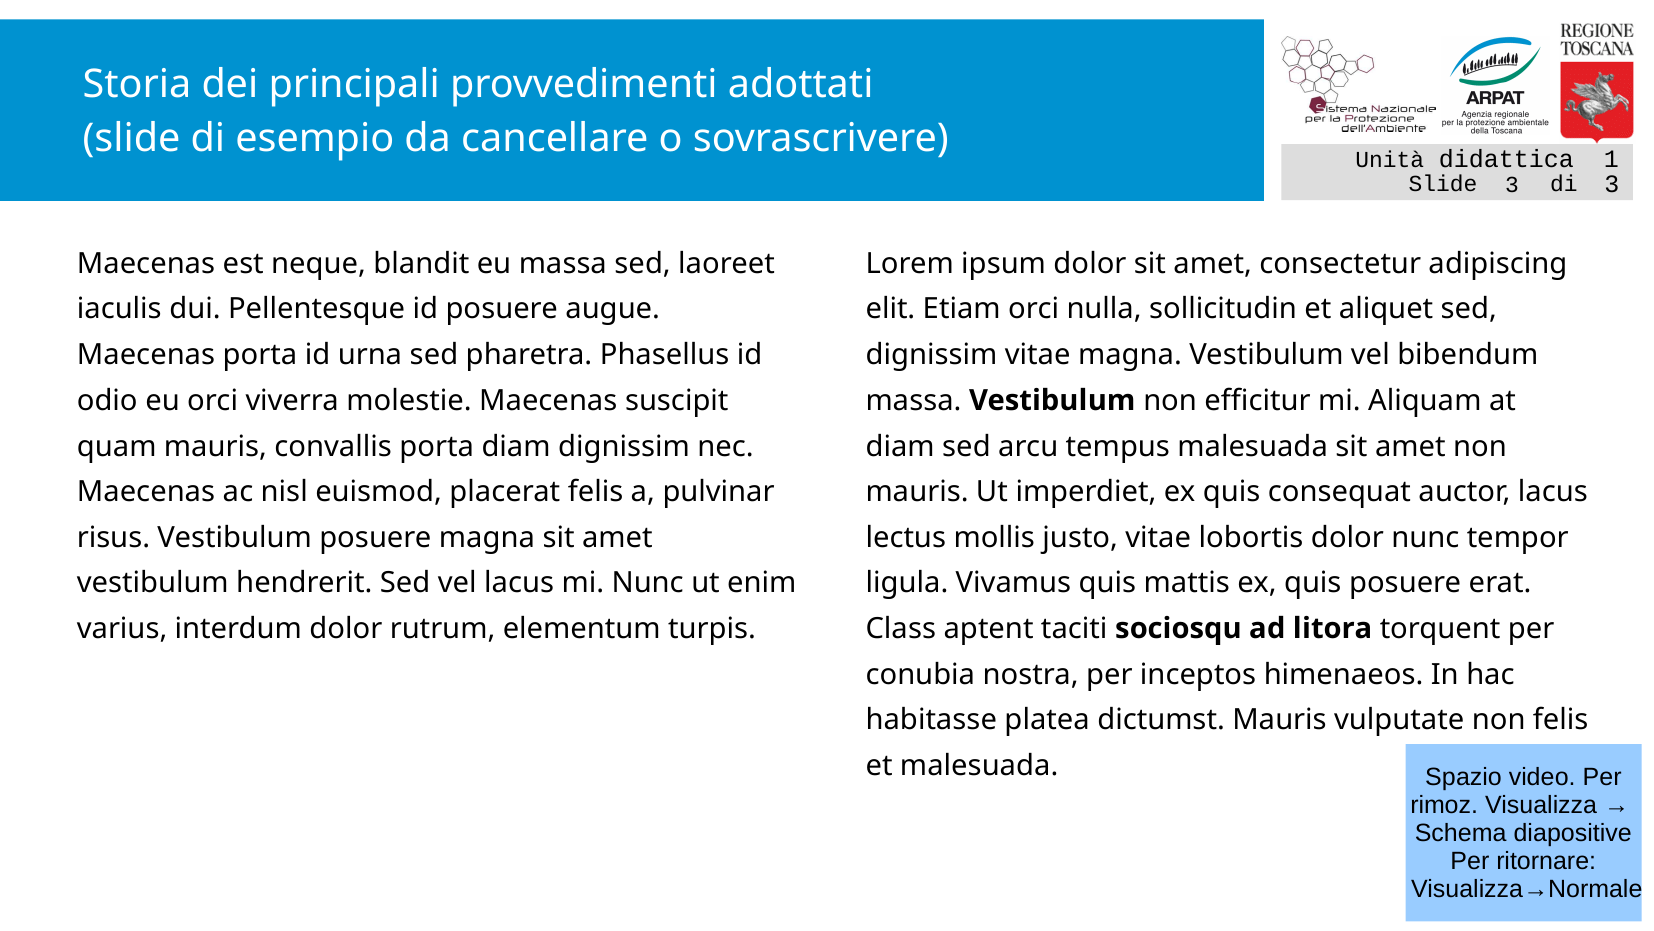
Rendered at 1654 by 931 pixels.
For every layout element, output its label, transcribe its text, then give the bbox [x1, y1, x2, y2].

list Maecenas est neque, blandit eu massa sed, laoreet iaculis dui. Pellentesque id posuere augue. Maecenas porta id urna sed pharetra. Phasellus id odio eu orci viverra molestie. Maecenas suscipit quam mauris, convallis porta diam dignissim nec. Maecenas ac nisl euismod, placerat felis a, pulvinar risus. Vestibulum posuere magna sit amet vestibulum hendrerit. Sed vel lacus mi. Nunc ut enim varius, interdum dolor rutrum, elementum turpis. [5, 236, 794, 886]
list Lorem ipsum dolor sit amet, consectetur adipiscing elit. Etiam orci nulla, sollicitudin et aliquet sed, dignissim vitae magna. Vestibulum vel bibendum massa. Vestibulum non efficitur mi. Aliquam at diam sed arcu tempus malesuada sit amet non mauris. Ut imperdiet, ex quis consequat auctor, lacus lectus mollis justo, vitae lobortis dolor nunc tempor ligula. Vivamus quis mattis ex, quis posuere erat. Class aptent taciti sociosqu ad litora torquent per conubia nostra, per inceptos himenaeos. In hac habitasse platea dictumst. Mauris vulputate non felis et malesuada. [794, 236, 1593, 886]
picture [1281, 22, 1636, 144]
title Storia dei principali provvedimenti adottati (slide di esempio da cancellare o sovrascrivere) [82, 29, 1252, 189]
